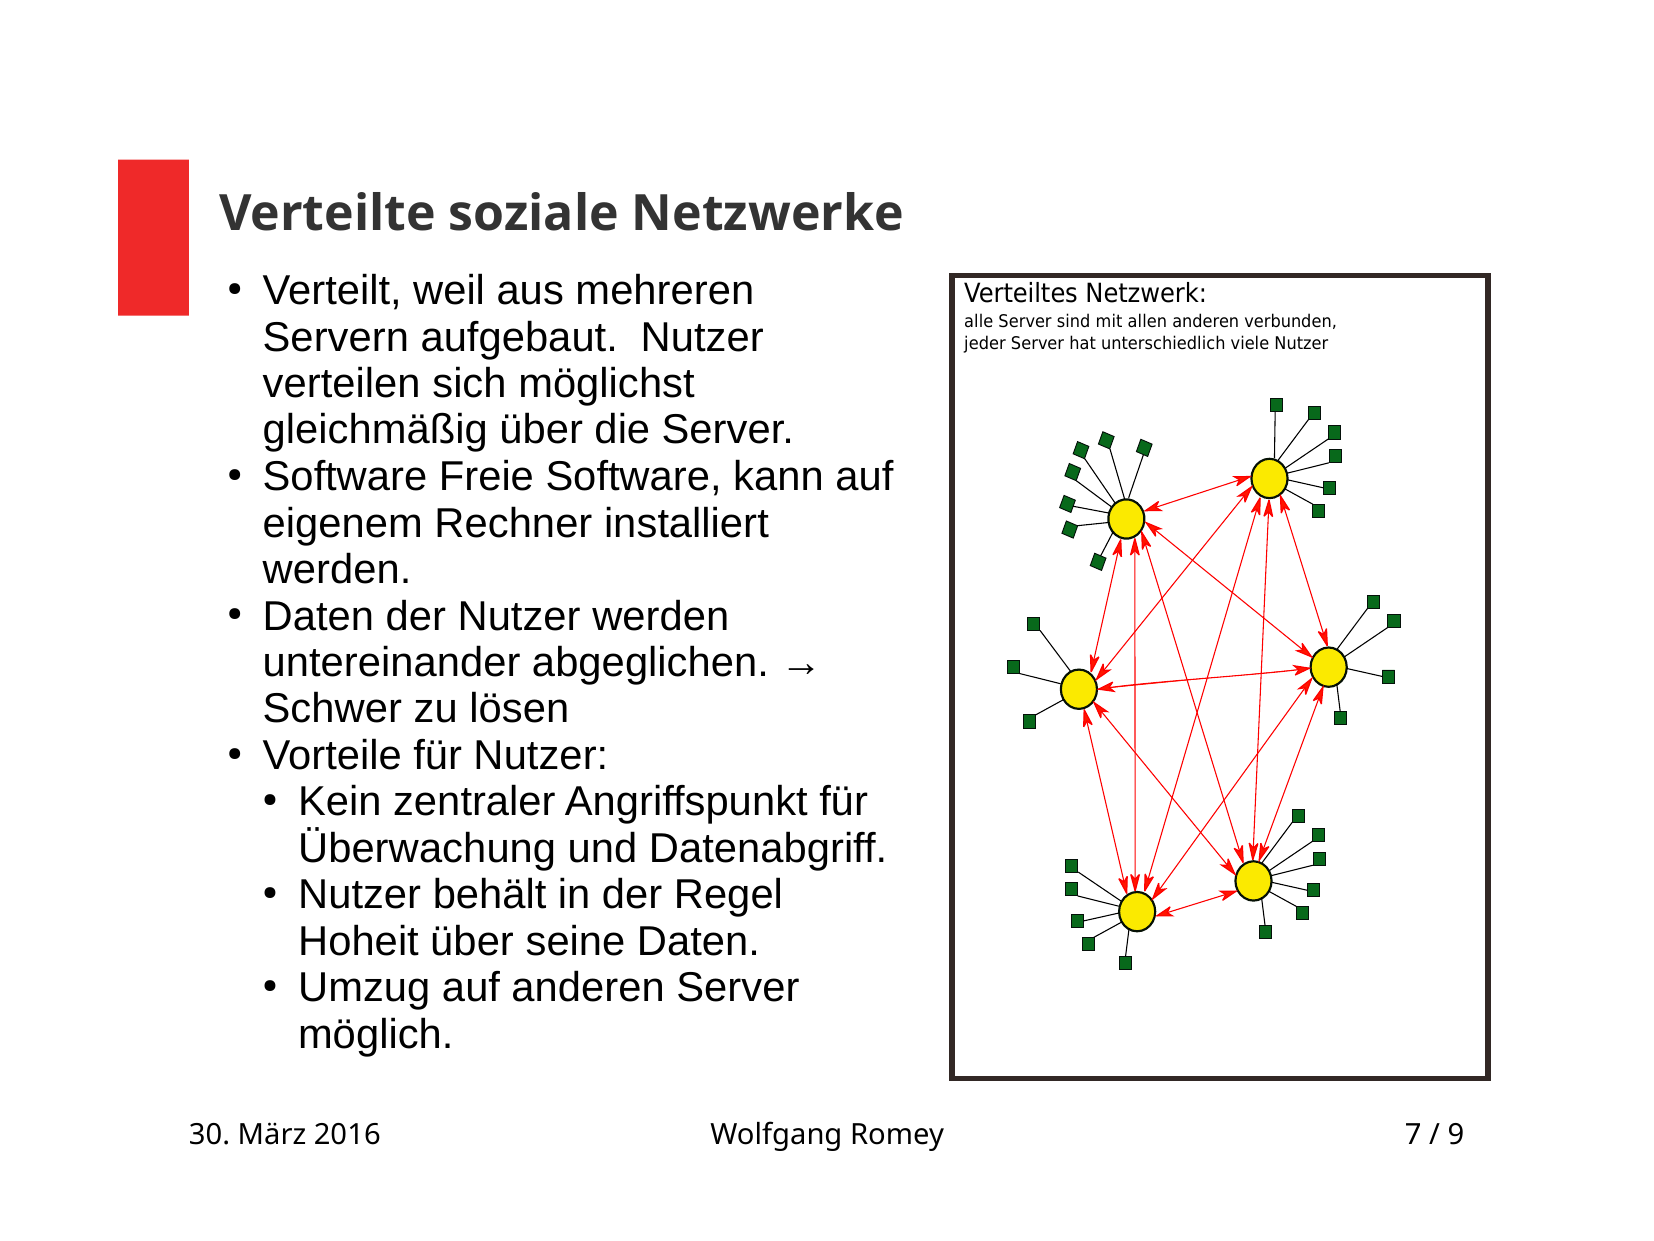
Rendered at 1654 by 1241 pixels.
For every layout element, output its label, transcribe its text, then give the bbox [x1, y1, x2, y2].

title Verteilte soziale Netzwerke [219, 161, 1465, 260]
text_box Verteilt, weil aus mehreren Servern aufgebaut. Nutzer verteilen sich möglichst gleichmäßig über die Server. Software Freie Software, kann auf eigenem Rechner installiert werden. Daten der Nutzer werden untereinander abgeglichen. → Schwer zu lösen Vorteile für Nutzer: Kein zentraler Angriffspunkt für Überwachung und Datenabgriff. Nutzer behält in der Regel Hoheit über seine Daten. Umzug auf anderen Server möglich. [212, 259, 922, 1211]
picture [944, 269, 1501, 1099]
